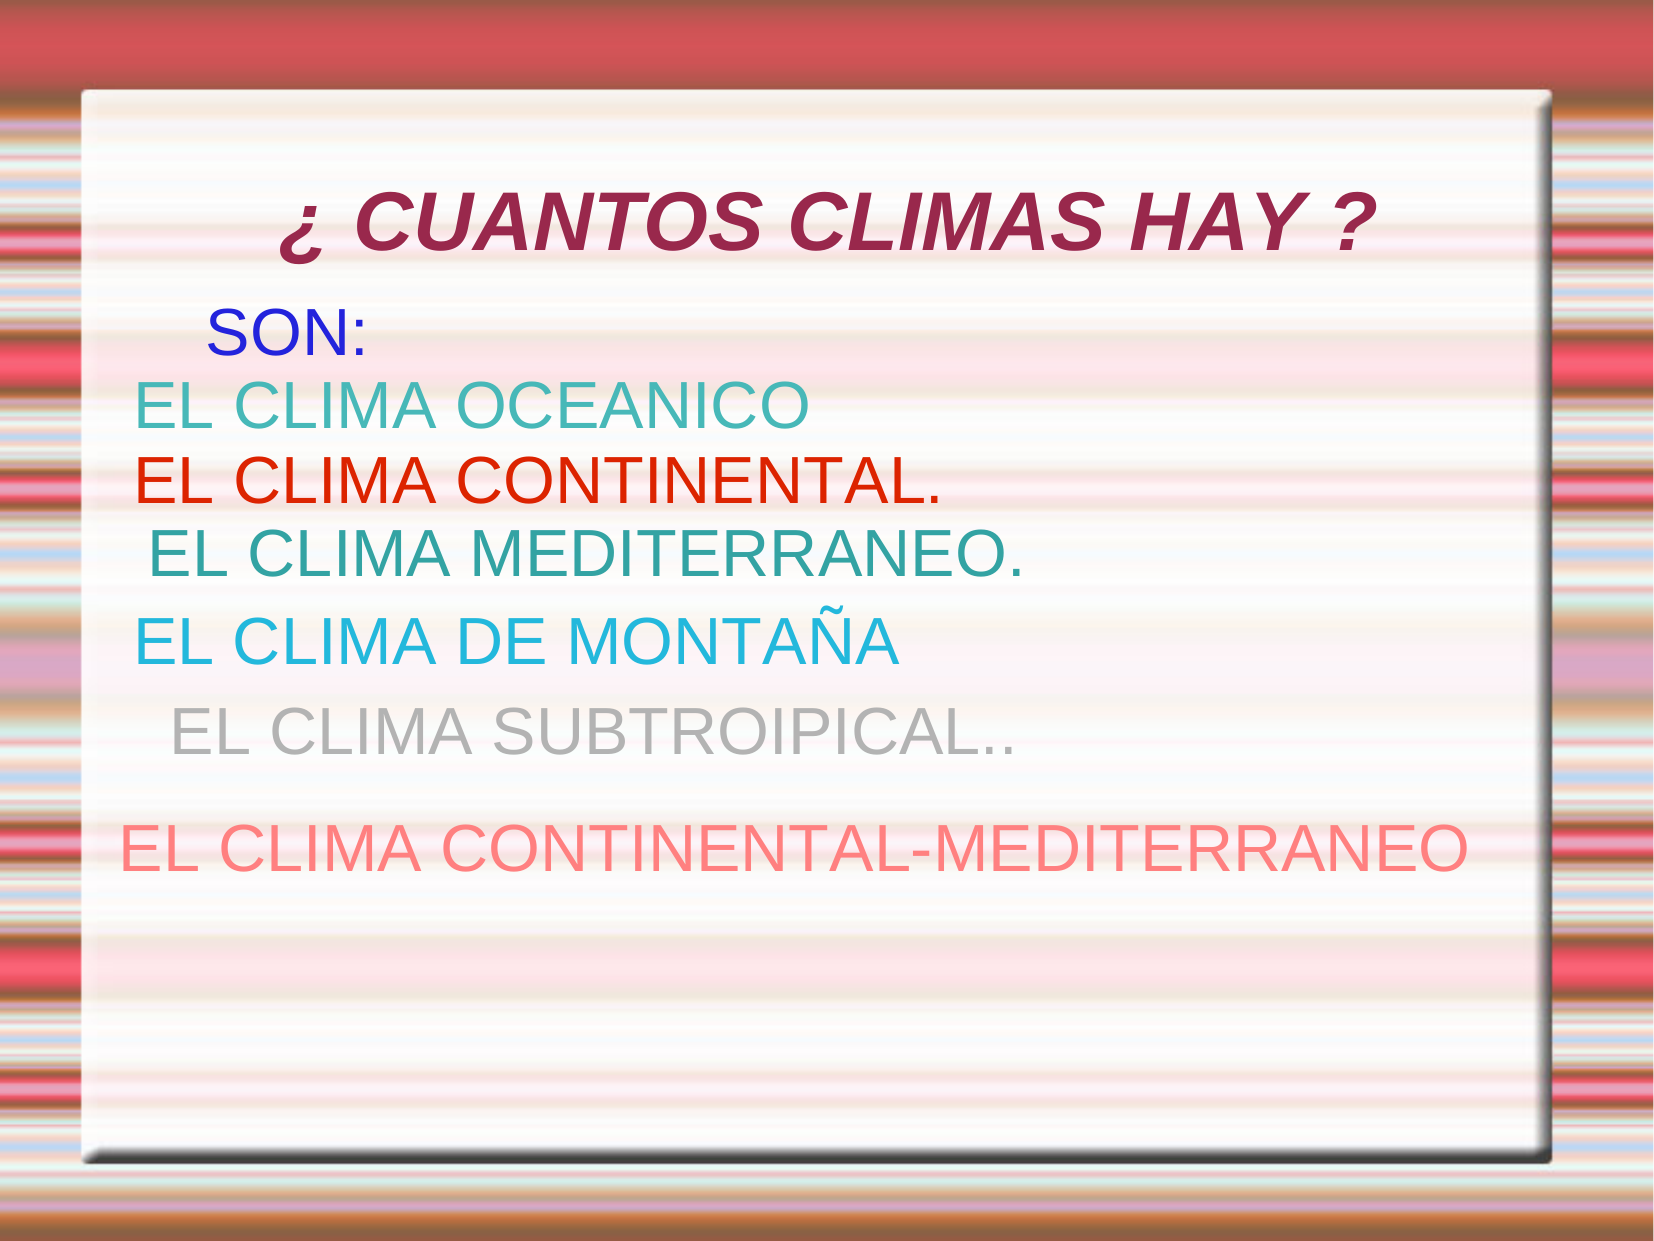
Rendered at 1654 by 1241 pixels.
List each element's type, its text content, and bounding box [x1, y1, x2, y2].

text_box EL CLIMA DE MONTAÑA [117, 604, 916, 680]
text_box EL CLIMA CONTINENTAL. [118, 442, 961, 518]
text_box EL CLIMA OCEANICO [118, 368, 827, 442]
text_box SON: [190, 295, 384, 368]
text_box EL CLIMA MEDITERRANEO. [147, 515, 1027, 591]
picture [0, 0, 1654, 1241]
title ¿ CUANTOS CLIMAS HAY ? [123, 118, 1536, 326]
text_box EL CLIMA CONTINENTAL-MEDITERRANEO [118, 810, 1473, 886]
text_box EL CLIMA SUBTROIPICAL.. [154, 693, 1034, 769]
